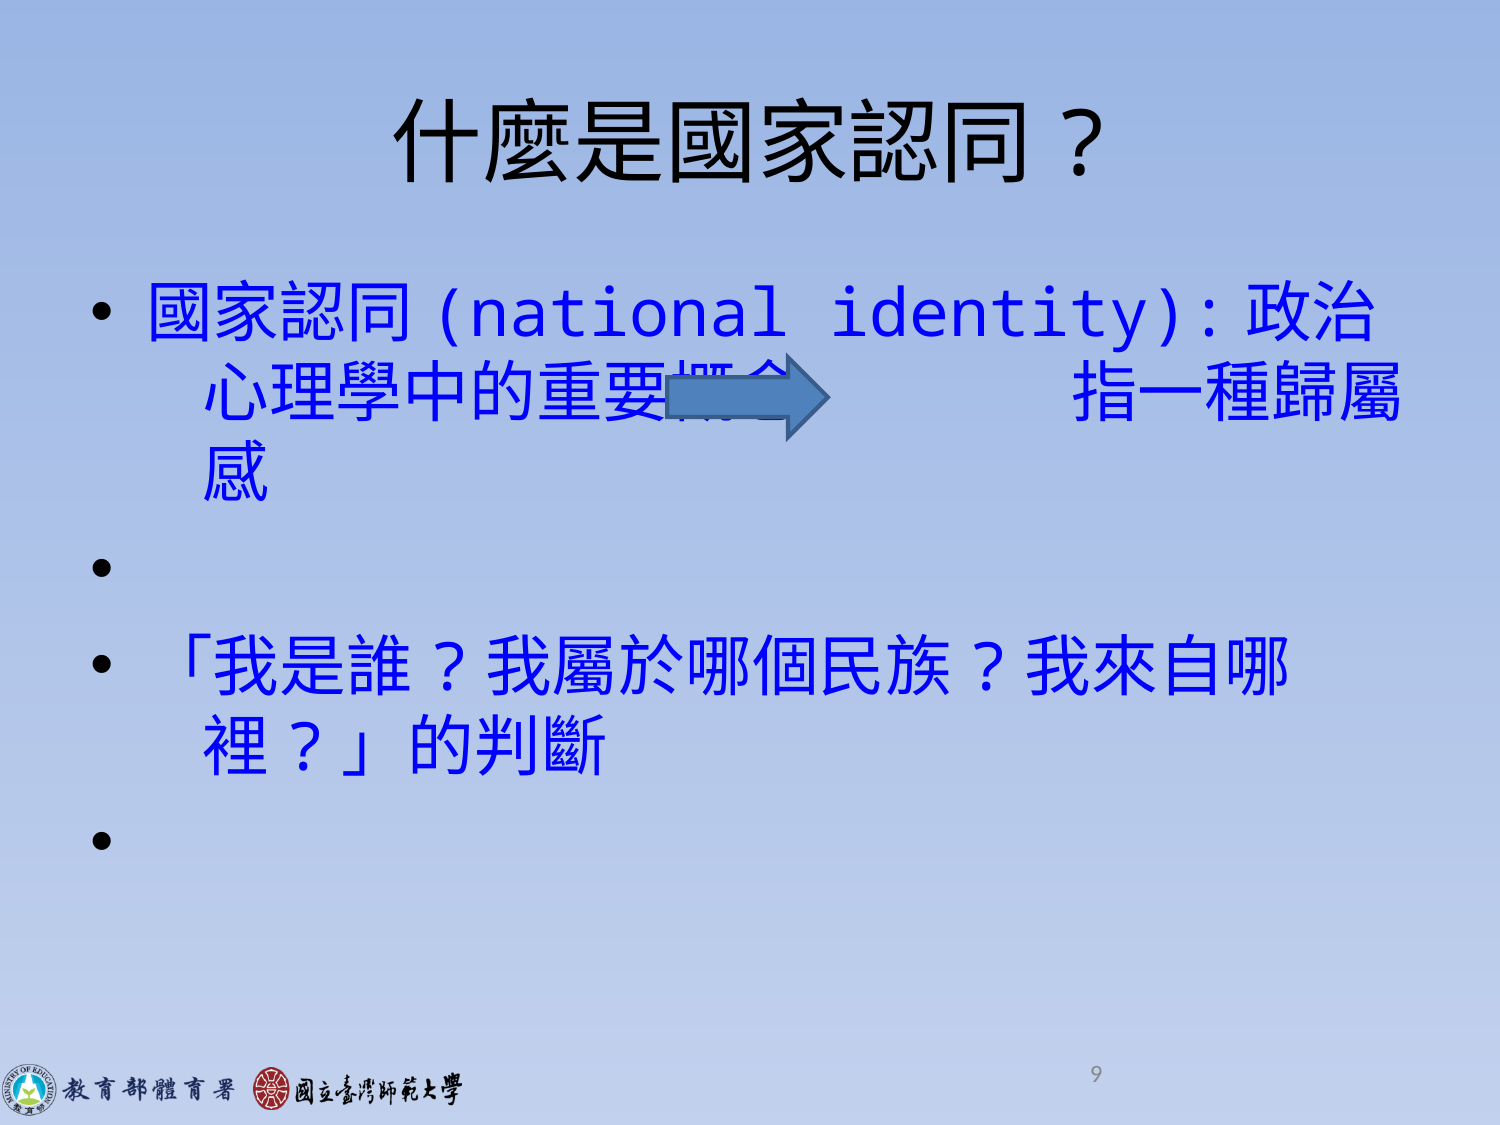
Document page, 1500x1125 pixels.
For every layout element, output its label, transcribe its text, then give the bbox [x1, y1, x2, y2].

title 什麼是國家認同? [75, 45, 1426, 233]
list 國家認同(national identity):政治心理學中的重要概念 指一種歸屬感 「我是誰?我屬於哪個民族?我來自哪裡?」的判斷 [75, 262, 1426, 1005]
text_box [667, 357, 828, 437]
text_box [1074, 1042, 1426, 1103]
